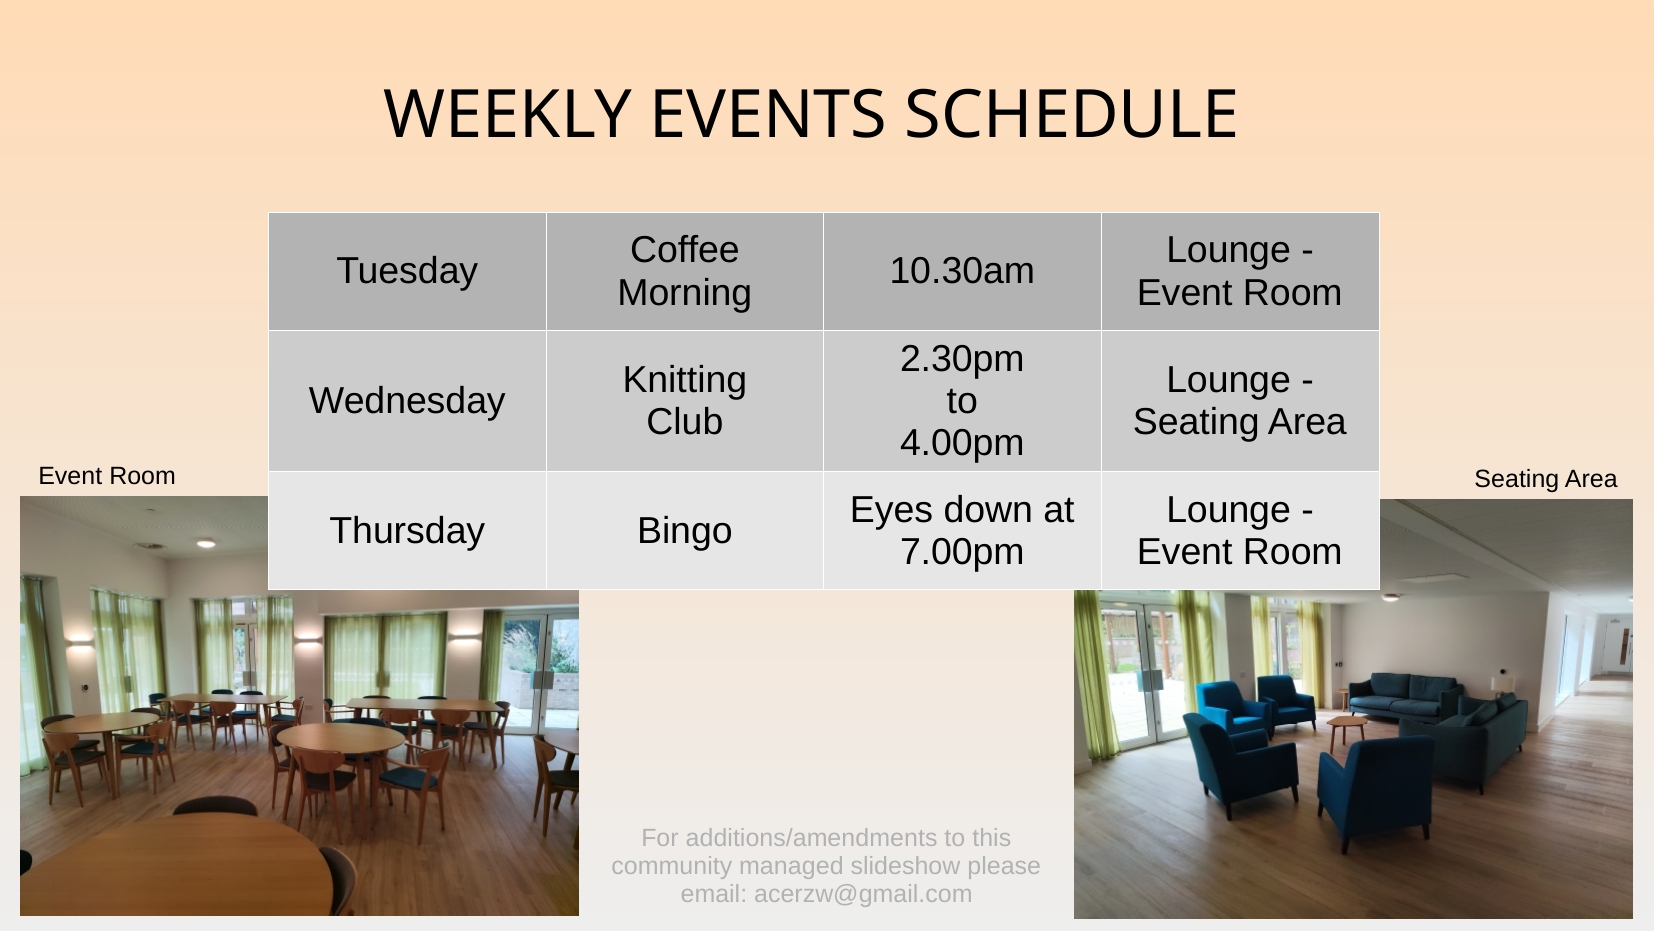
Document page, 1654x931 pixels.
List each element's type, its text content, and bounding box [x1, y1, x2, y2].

table_cell 2.30pm to 4.00pm [824, 331, 1101, 471]
text_box Event Room [23, 454, 231, 498]
picture [20, 496, 579, 916]
table_cell Wednesday [269, 331, 546, 471]
table_cell Thursday [269, 472, 546, 589]
table_cell Lounge - Event Room [1102, 472, 1379, 589]
text_box [1380, 236, 1388, 307]
text_box Seating Area [1426, 457, 1633, 500]
table_header Tuesday [269, 213, 546, 330]
picture [1074, 499, 1633, 919]
text_box For additions/amendments to this community managed slideshow please email: acerzw@gmail.com [584, 816, 1069, 916]
table_header Coffee Morning [547, 213, 823, 330]
table_cell Bingo [547, 472, 823, 589]
table_header Lounge - Event Room [1102, 213, 1379, 330]
table_cell Lounge - Seating Area [1102, 331, 1379, 471]
table_header 10.30am [824, 213, 1101, 330]
table_cell Eyes down at 7.00pm [824, 472, 1101, 589]
text_box WEEKLY EVENTS SCHEDULE [265, 59, 1359, 165]
table_cell Knitting Club [547, 331, 823, 471]
